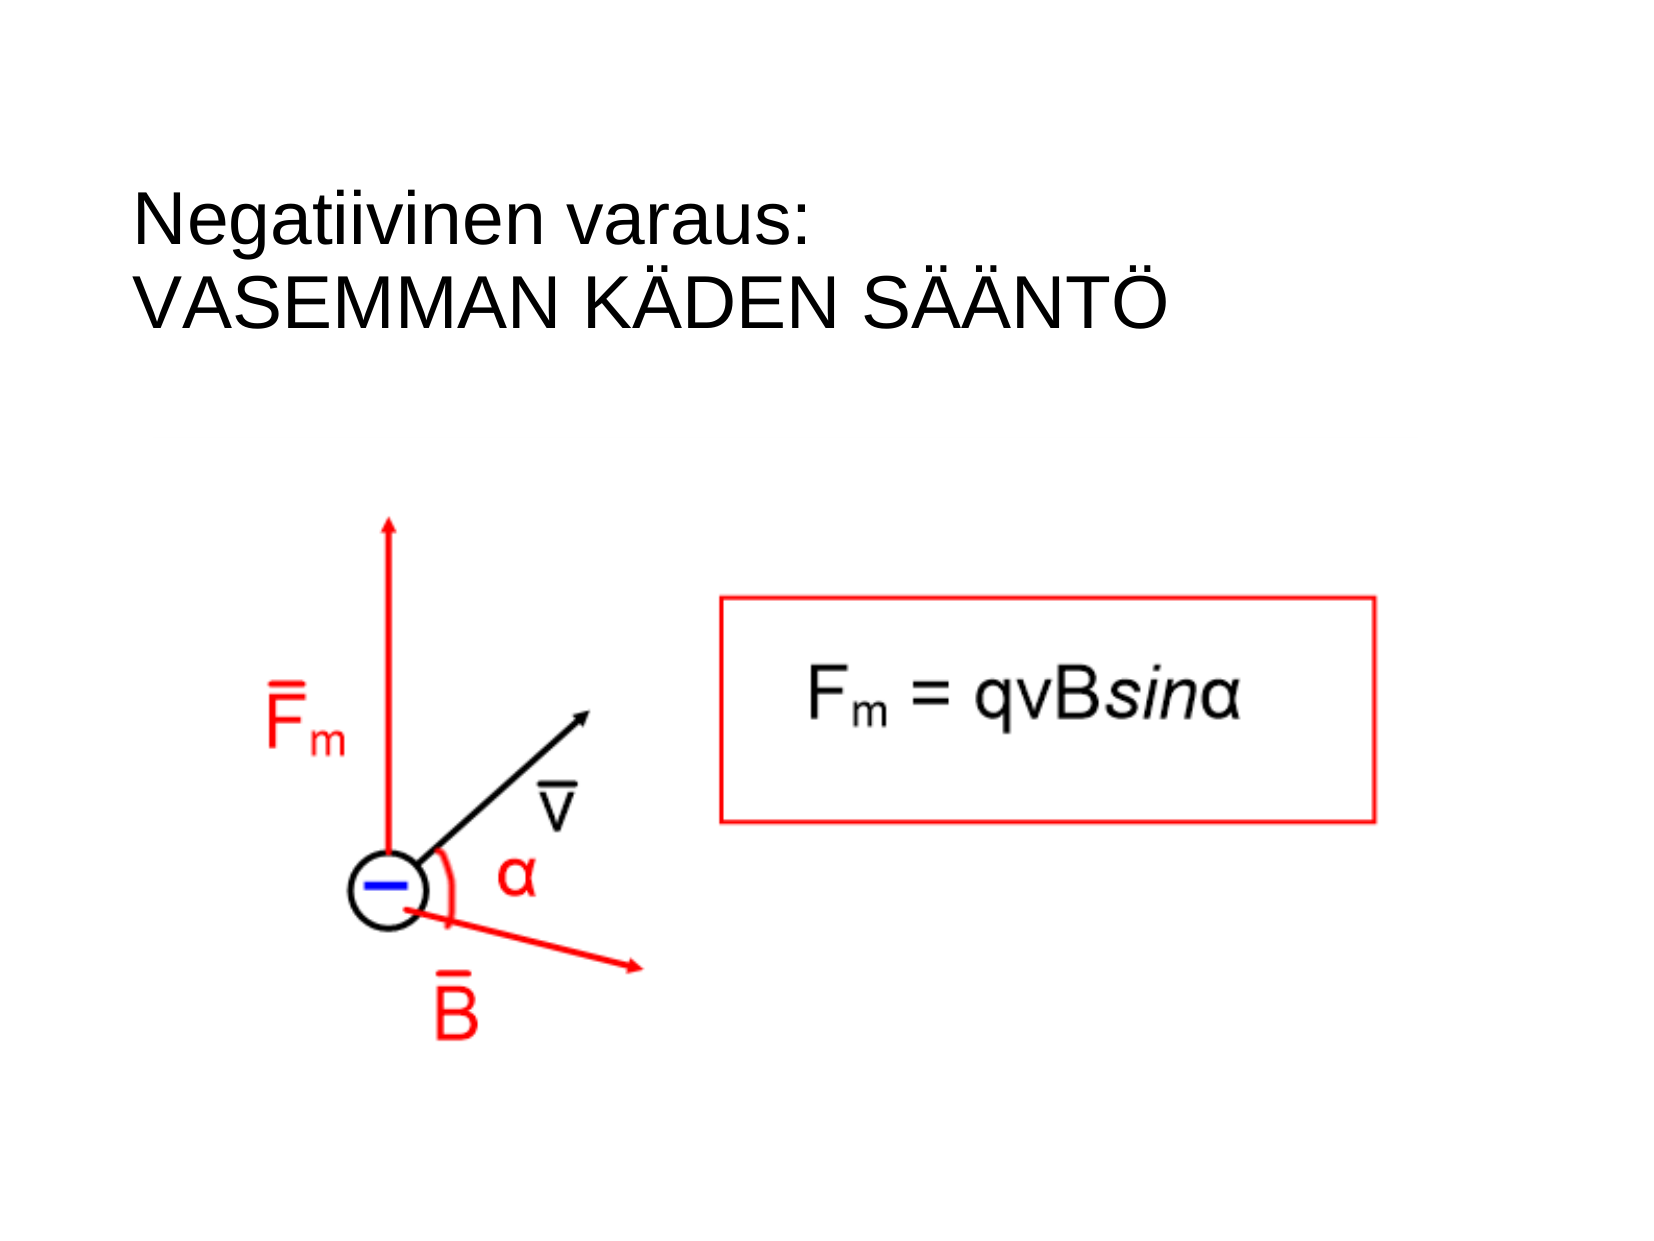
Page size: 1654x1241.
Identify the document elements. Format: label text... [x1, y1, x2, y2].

picture [153, 436, 1418, 1179]
text_box Negatiivinen varaus: VASEMMAN KÄDEN SÄÄNTÖ [118, 165, 1524, 378]
